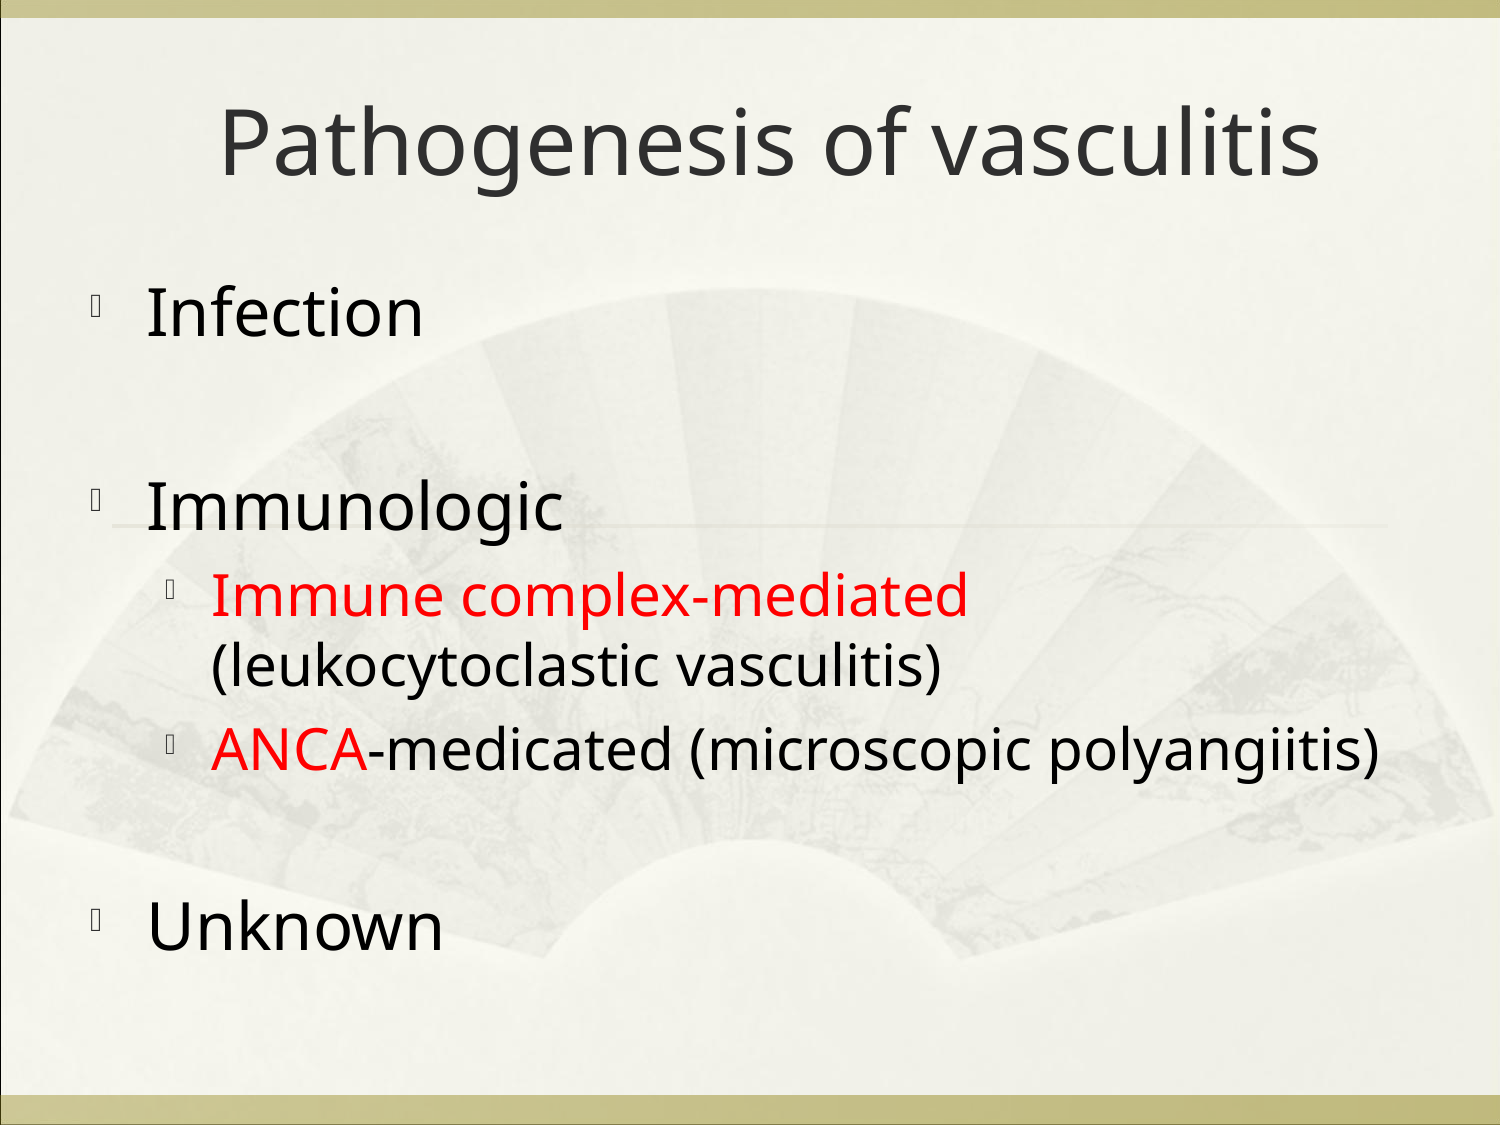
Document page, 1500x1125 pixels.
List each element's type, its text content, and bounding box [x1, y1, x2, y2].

title Pathogenesis of vasculitis [41, 45, 1500, 233]
picture [0, 18, 1500, 1095]
list Infection Immunologic Immune complex-mediated (leukocytoclastic vasculitis) ANCA-medicated (microscopic polyangiitis) Unknown [75, 262, 1426, 1032]
